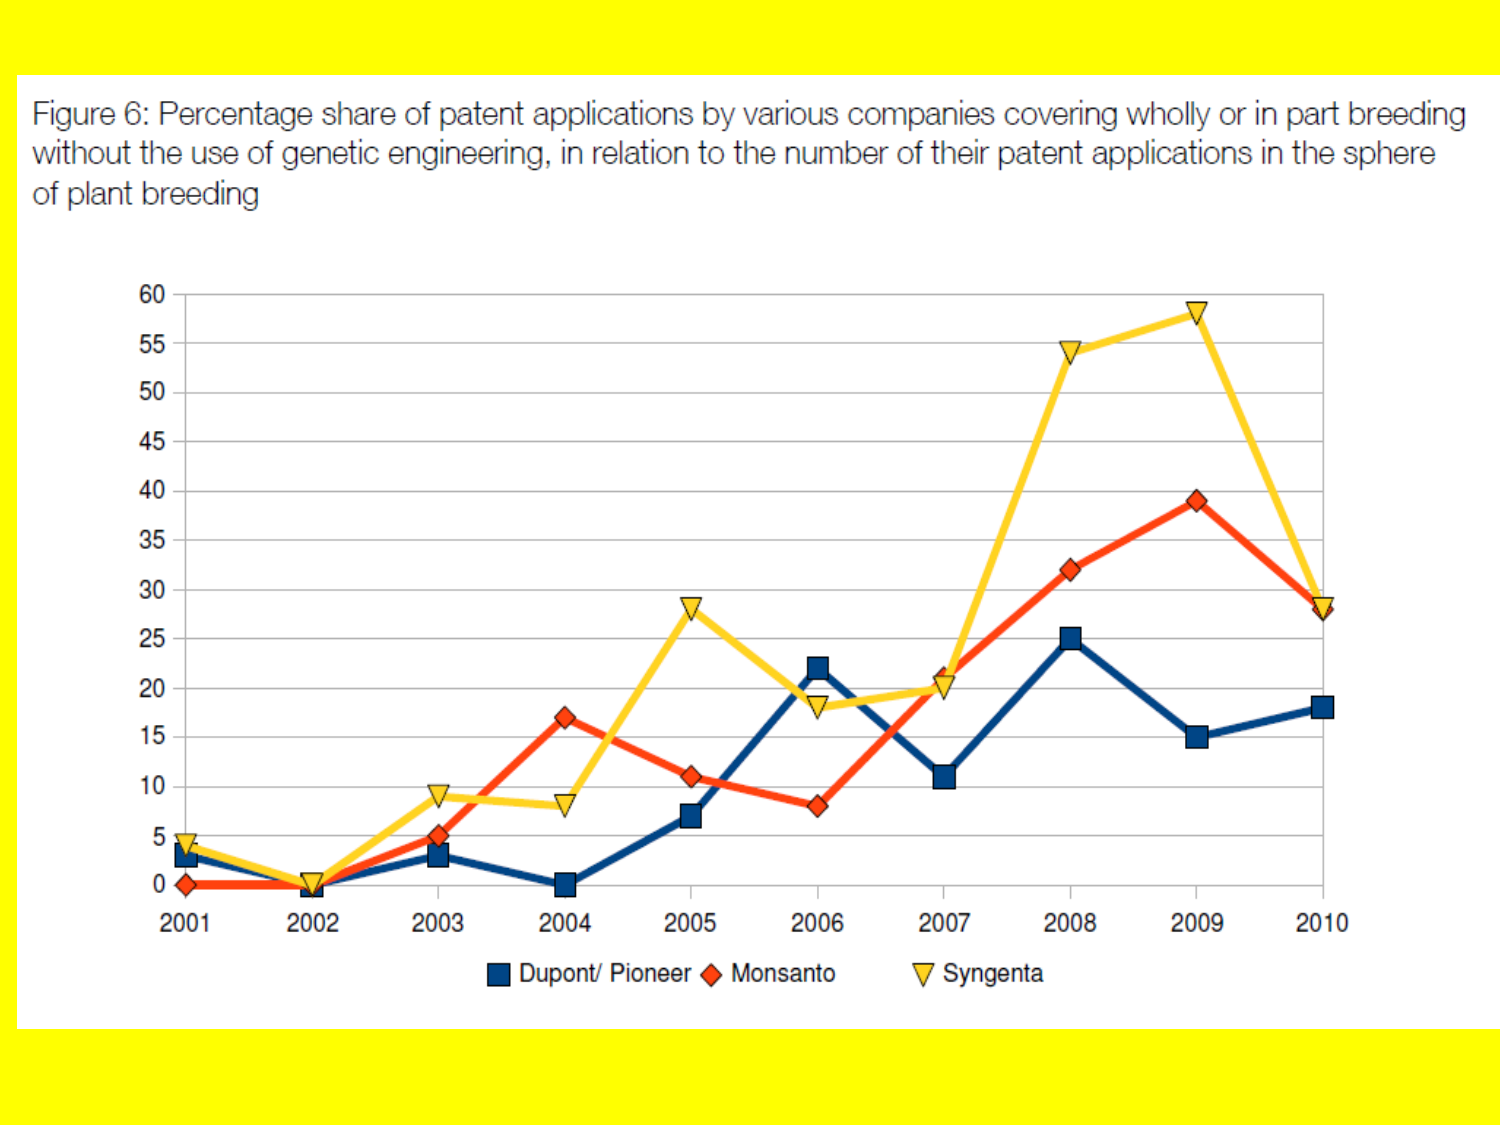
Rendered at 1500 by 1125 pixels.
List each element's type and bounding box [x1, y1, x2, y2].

picture [17, 75, 1500, 1029]
